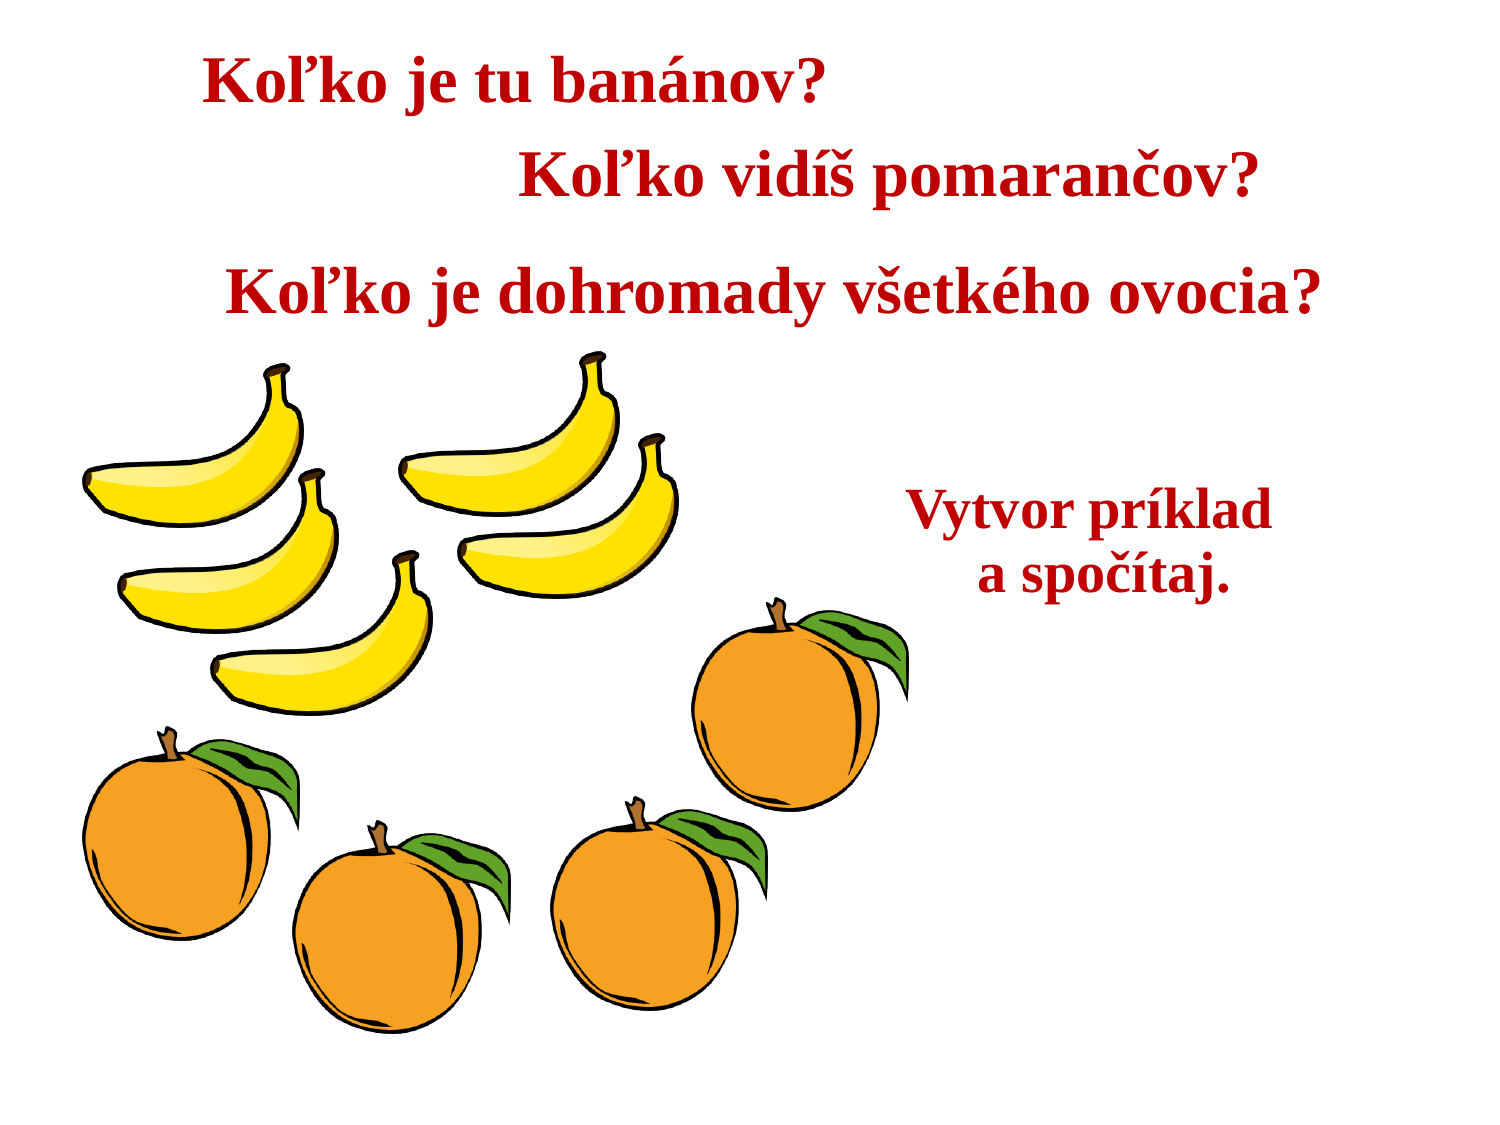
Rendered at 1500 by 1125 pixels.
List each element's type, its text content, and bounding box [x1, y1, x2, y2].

text_box Koľko je tu banánov? [187, 35, 1336, 125]
picture [82, 726, 511, 1034]
picture [82, 363, 433, 716]
text_box Vytvor príklad a spočítaj. [890, 468, 1407, 614]
text_box Koľko je dohromady všetkého ovocia? [210, 246, 1454, 336]
picture [398, 351, 679, 599]
text_box Koľko vidíš pomarančov? [503, 128, 1336, 219]
picture [550, 597, 909, 1011]
